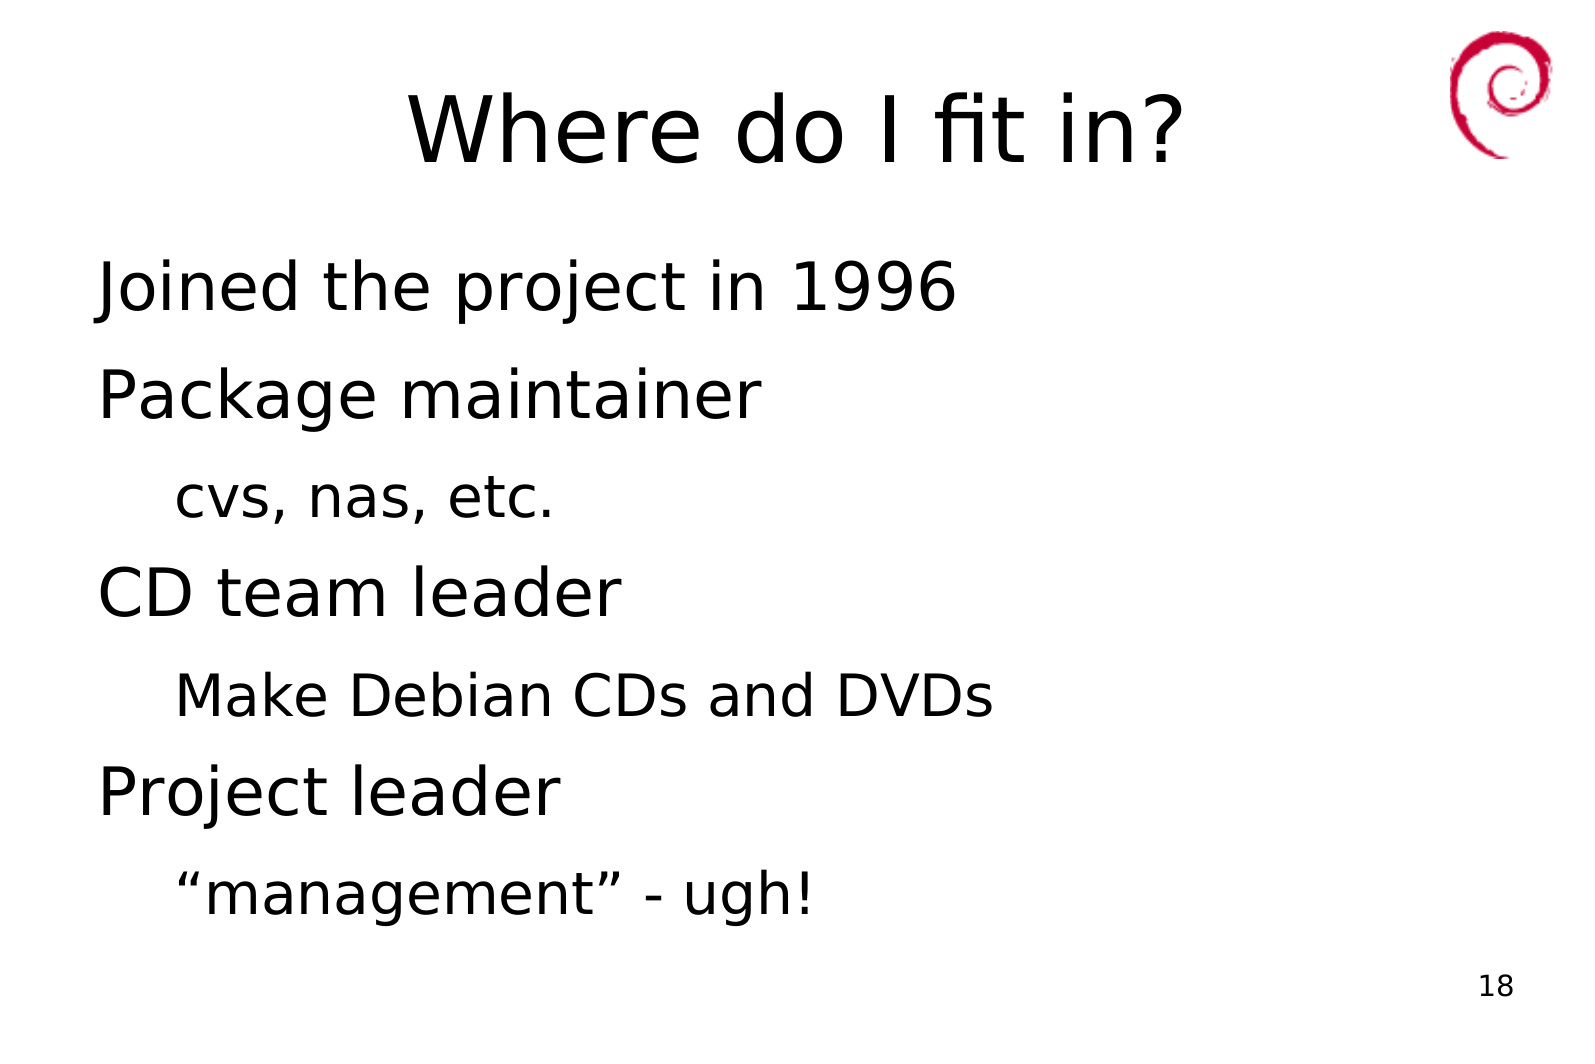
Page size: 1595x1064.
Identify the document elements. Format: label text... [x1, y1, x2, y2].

title Where do I fit in? [79, 49, 1515, 213]
picture [1450, 31, 1555, 159]
list Joined the project in 1996 Package maintainer cvs, nas, etc. CD team leader Make Debian CDs and DVDs Project leader “management” - ugh! [79, 248, 1515, 936]
